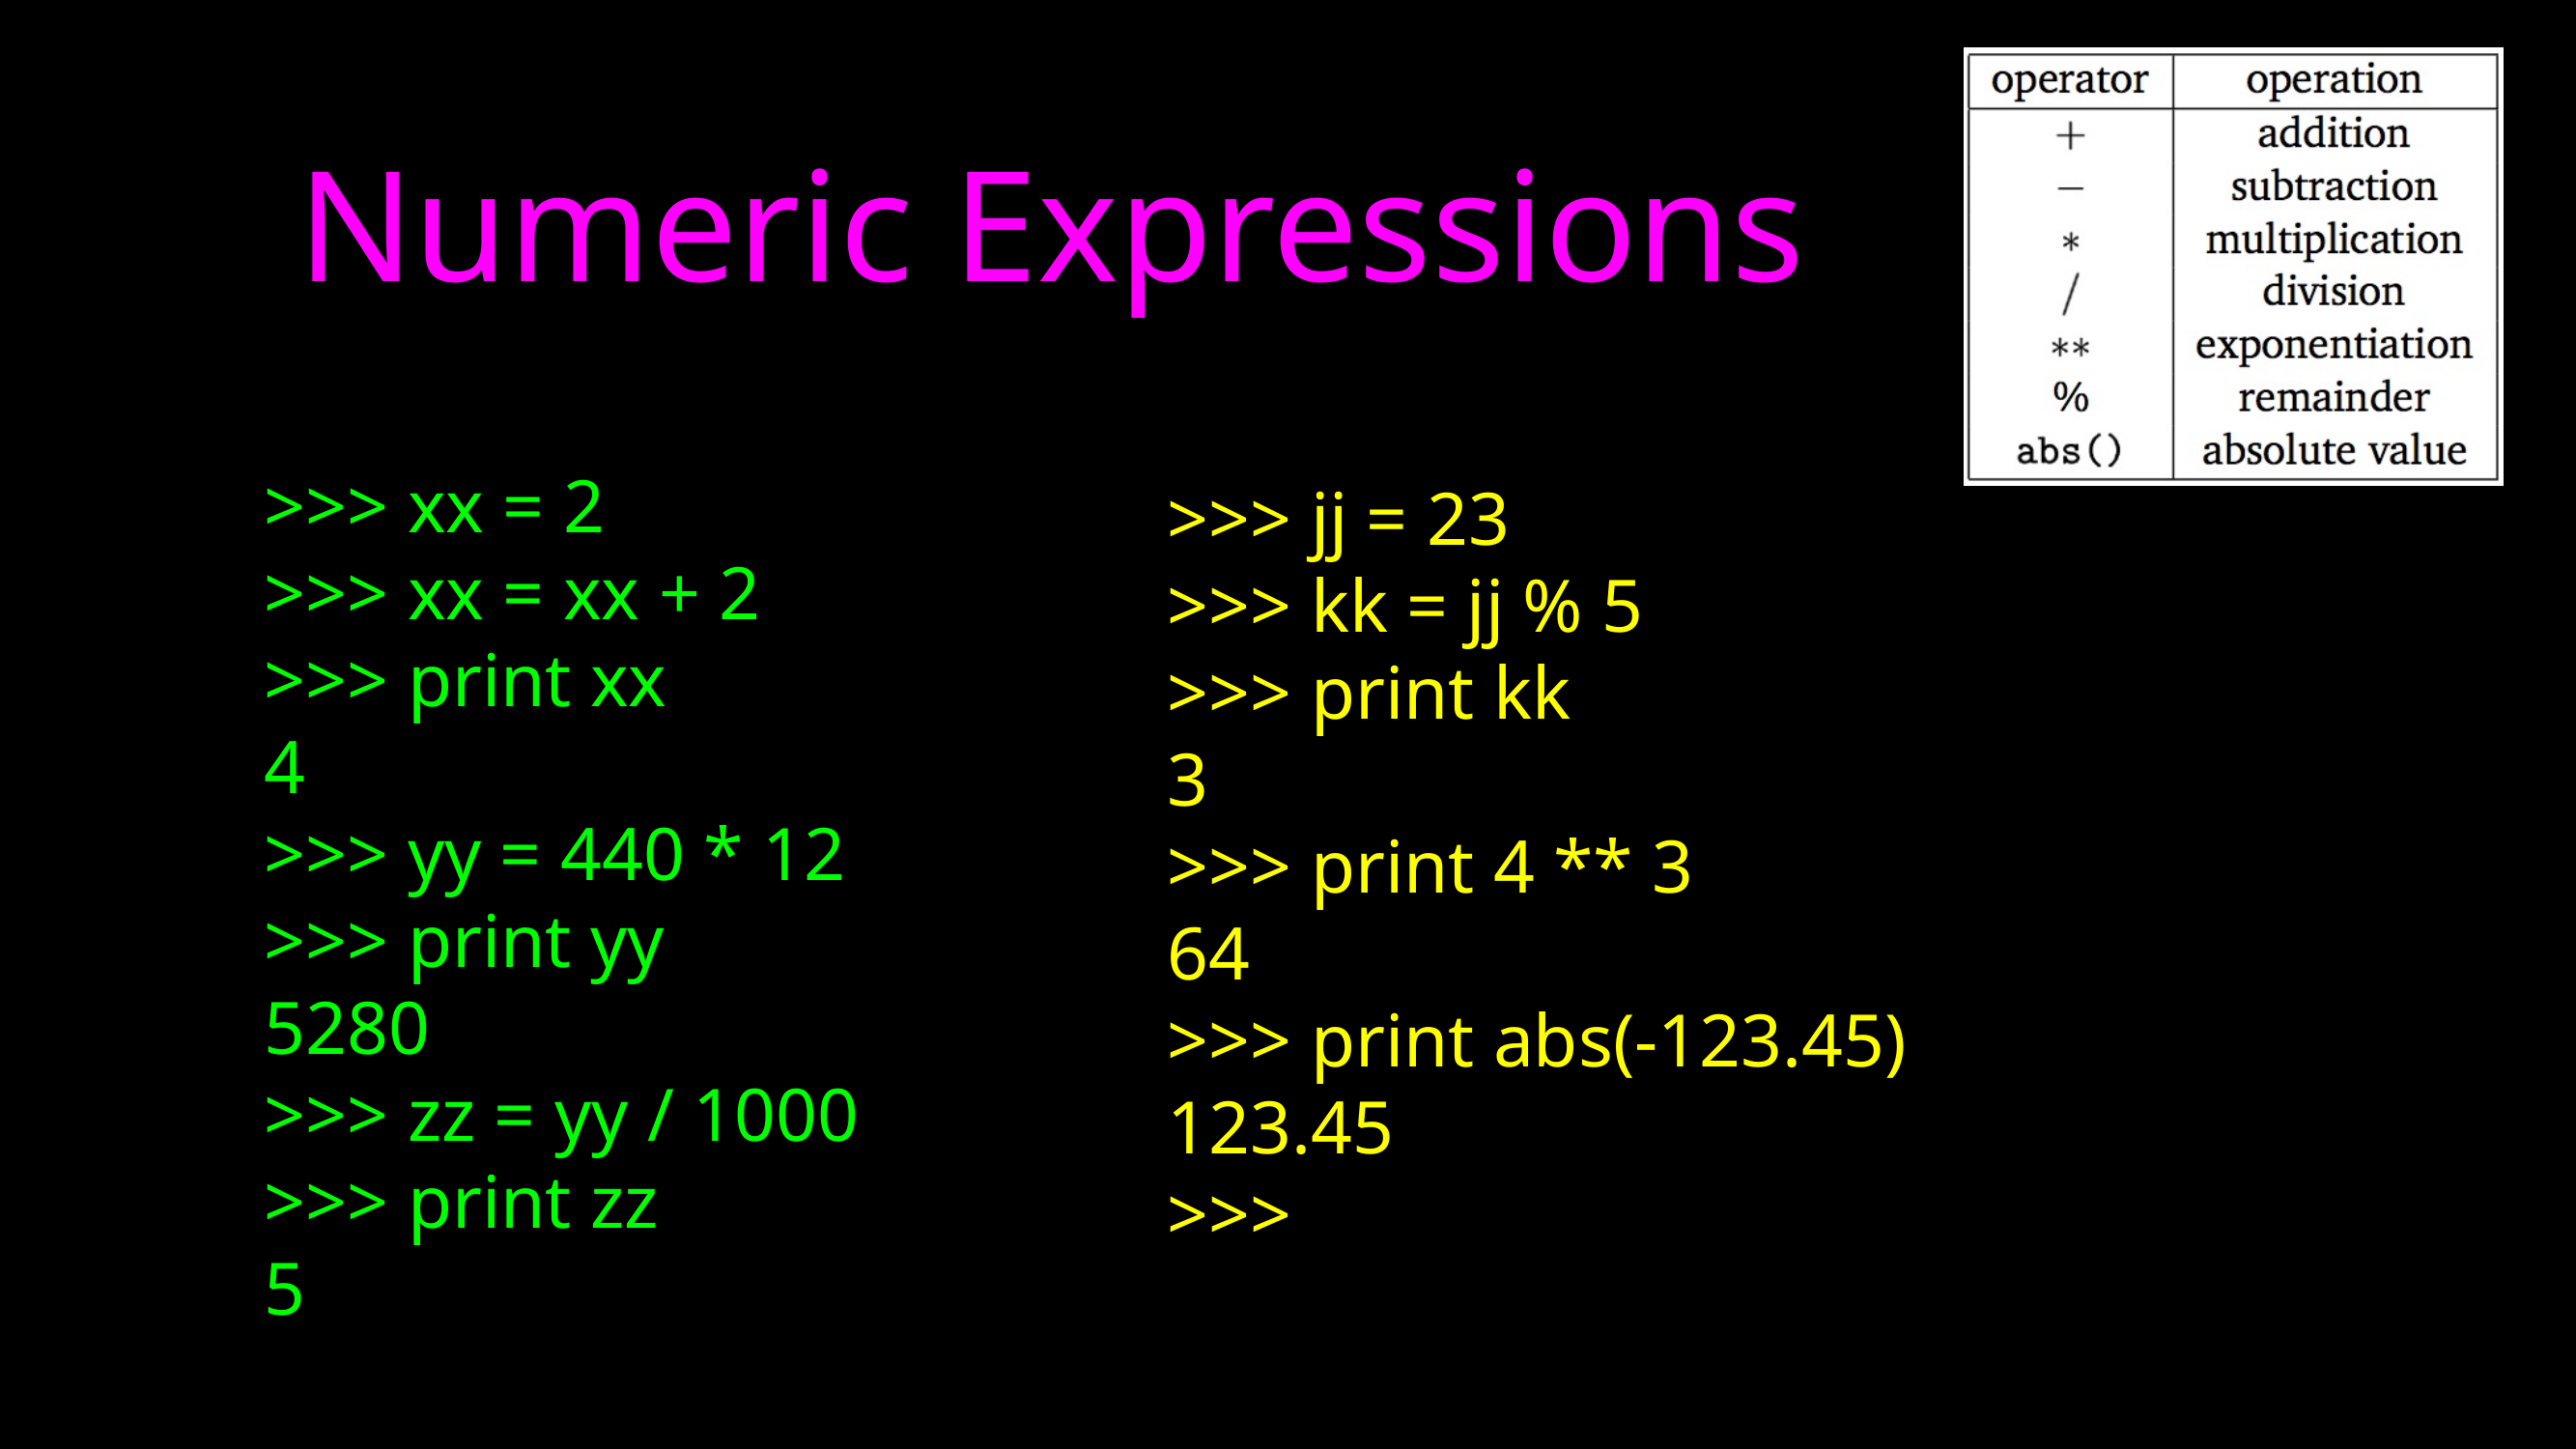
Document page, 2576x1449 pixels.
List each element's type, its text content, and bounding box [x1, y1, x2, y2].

text_box >>> jj = 23 >>> kk = jj % 5 >>> print kk 3 >>> print 4 ** 3 64 >>> print abs(-123.45) 123.45 >>> [1167, 472, 1909, 1256]
title Numeric Expressions [183, 38, 1920, 403]
text_box >>> xx = 2 >>> xx = xx + 2 >>> print xx 4 >>> yy = 440 * 12 >>> print yy 5280 >>> zz = yy / 1000 >>> print zz 5 [264, 459, 861, 1330]
picture [1964, 47, 2504, 486]
